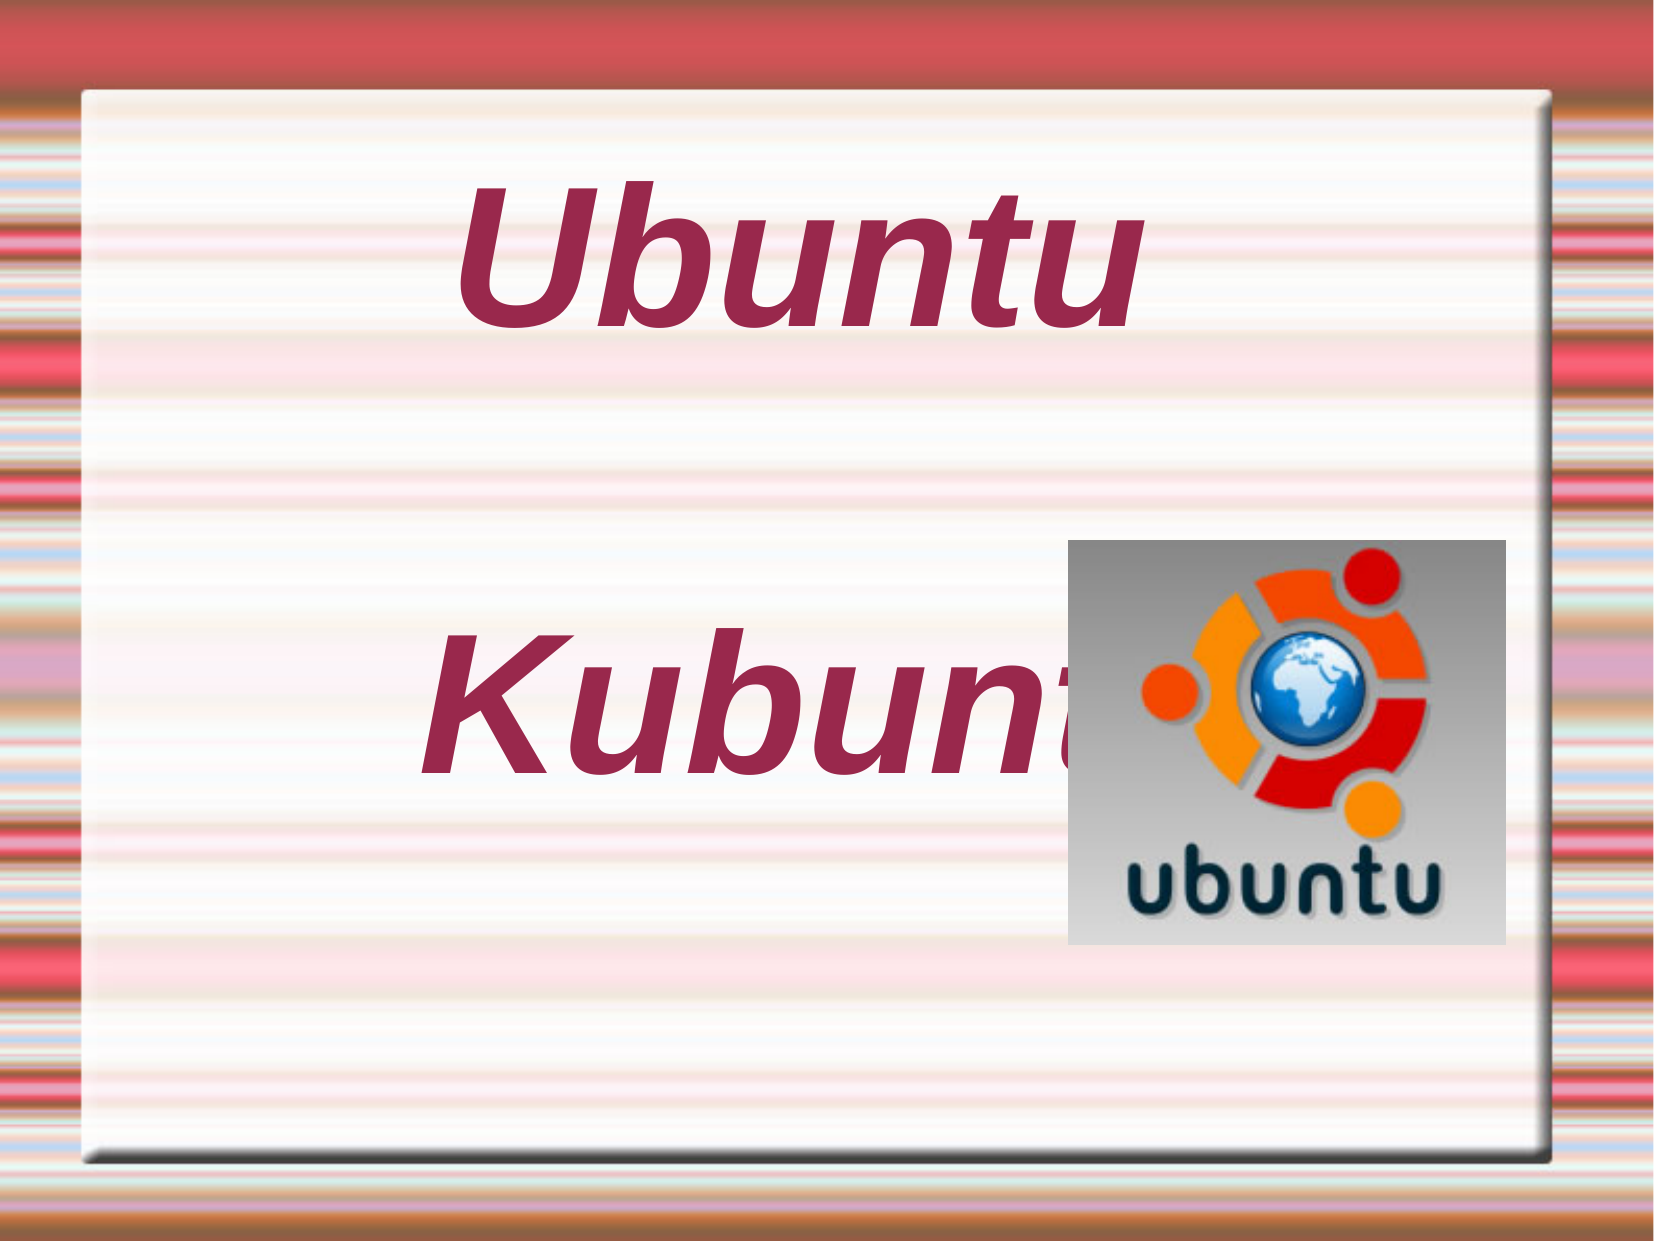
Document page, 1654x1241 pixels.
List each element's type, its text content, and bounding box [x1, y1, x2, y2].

picture [0, 0, 1654, 1241]
title Ubuntu Kubuntu [93, 145, 1506, 816]
